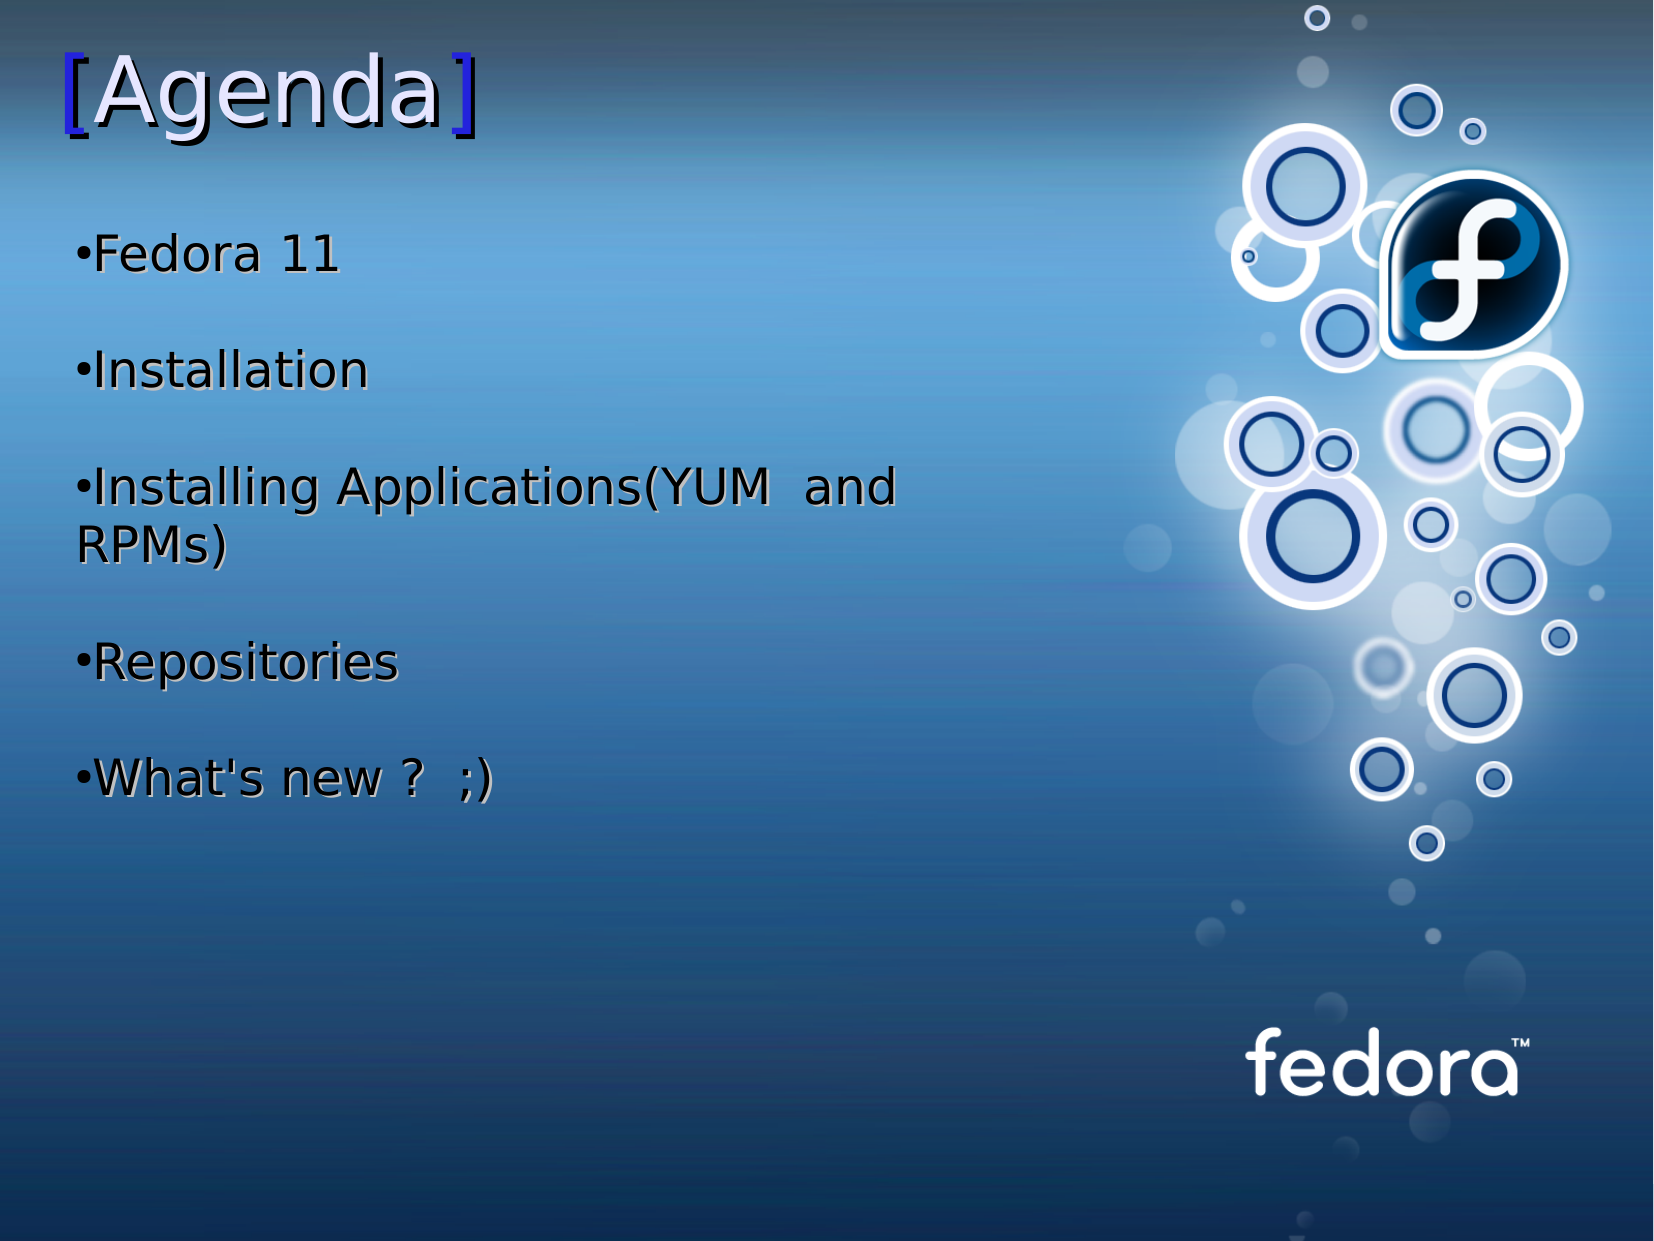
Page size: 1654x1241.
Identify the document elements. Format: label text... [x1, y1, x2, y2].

text_box Fedora 11 Installation Installing Applications(YUM and RPMs) Repositories What's new ? ;) [75, 225, 1003, 866]
picture [0, 0, 1654, 1241]
text_box [Agenda] [57, 37, 480, 145]
